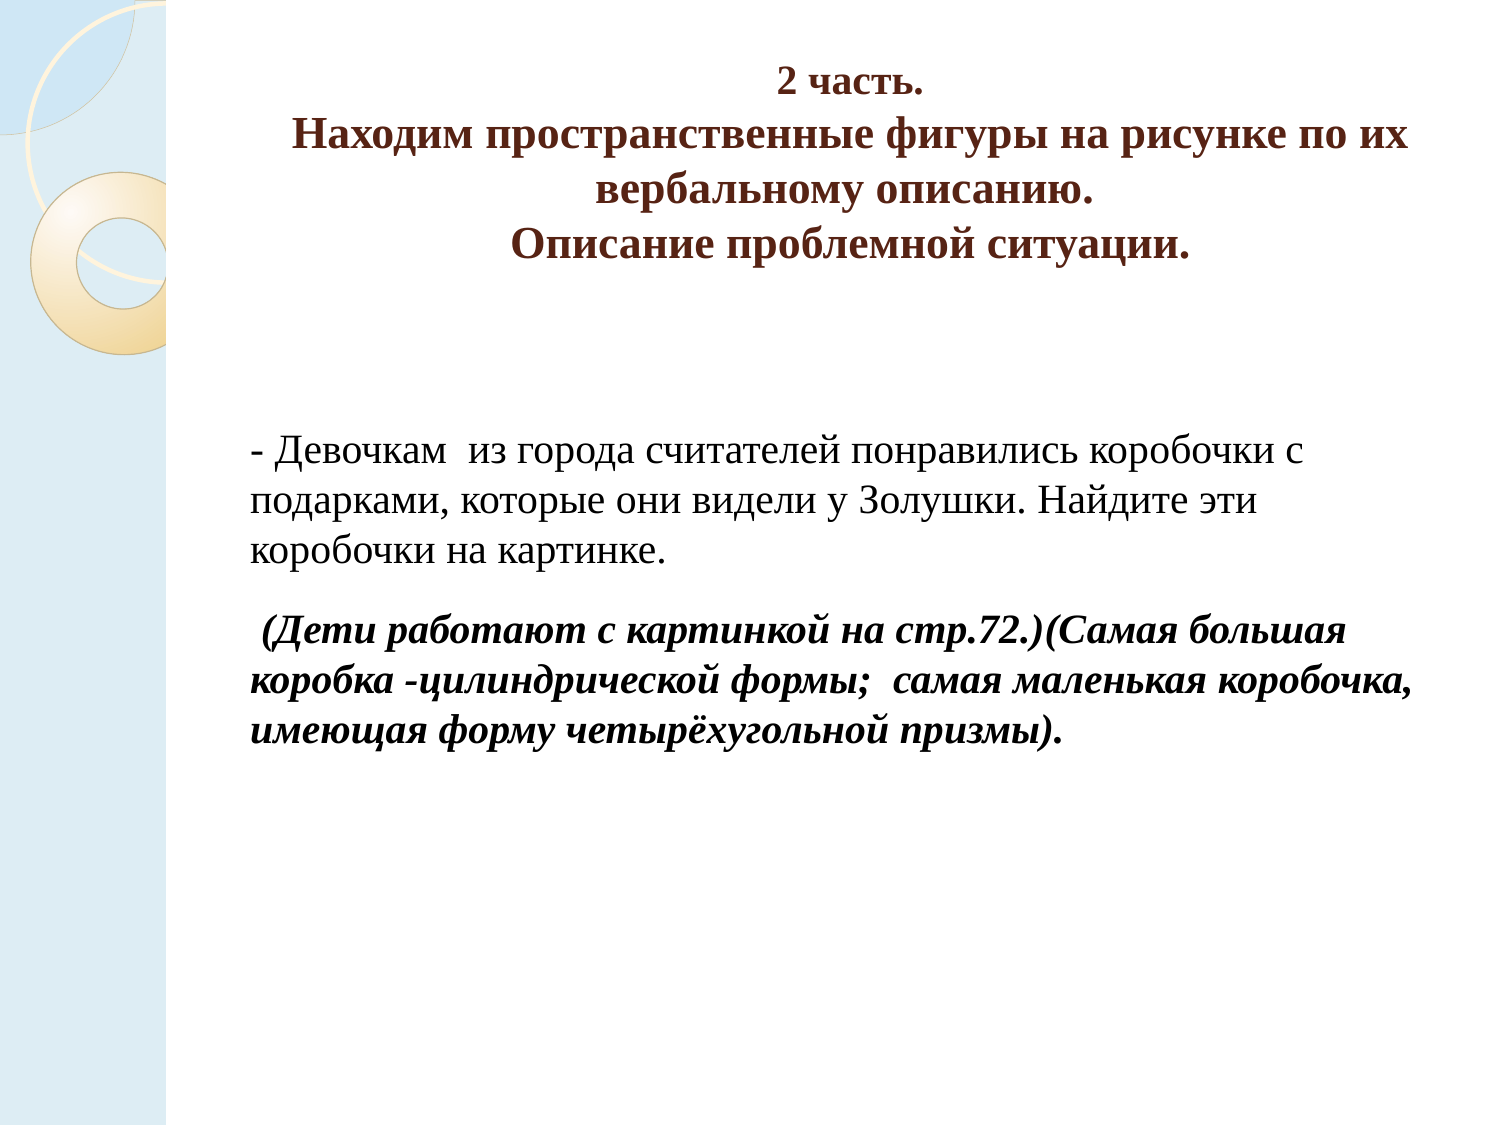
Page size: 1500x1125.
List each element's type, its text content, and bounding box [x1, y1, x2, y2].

title 2 часть. Находим пространственные фигуры на рисунке по их вербальному описанию. Описание проблемной ситуации. [235, 45, 1466, 233]
list - Девочкам из города считателей понравились коробочки с подарками, которые они видели у Золушки. Найдите эти коробочки на картинке. (Дети работают с картинкой на стр.72.)(Самая большая коробка -цилиндрической формы; самая маленькая коробочка, имеющая форму четырёхугольной призмы). [235, 414, 1466, 922]
